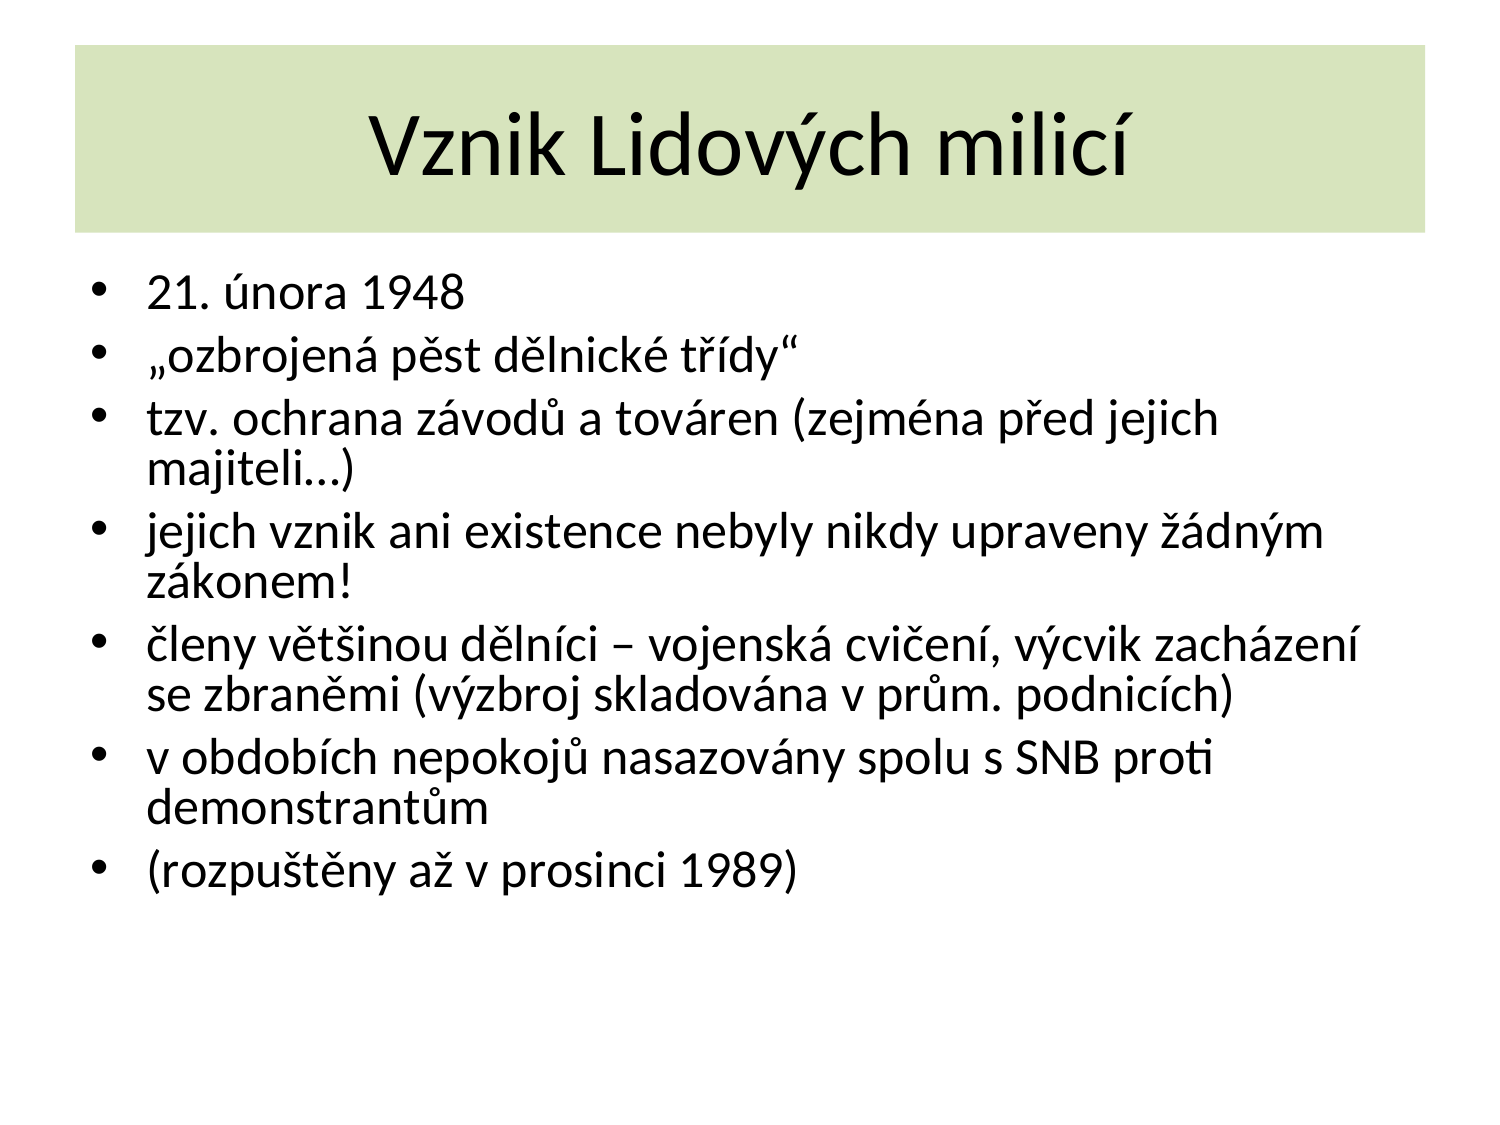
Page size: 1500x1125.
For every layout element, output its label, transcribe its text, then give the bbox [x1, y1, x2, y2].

list 21. února 1948 „ozbrojená pěst dělnické třídy“ tzv. ochrana závodů a továren (zejména před jejich majiteli…) jejich vznik ani existence nebyly nikdy upraveny žádným zákonem! členy většinou dělníci – vojenská cvičení, výcvik zacházení se zbraněmi (výzbroj skladována v prům. podnicích) v obdobích nepokojů nasazovány spolu s SNB proti demonstrantům (rozpuštěny až v prosinci 1989) [75, 262, 1426, 1006]
title Vznik Lidových milicí [75, 45, 1426, 233]
